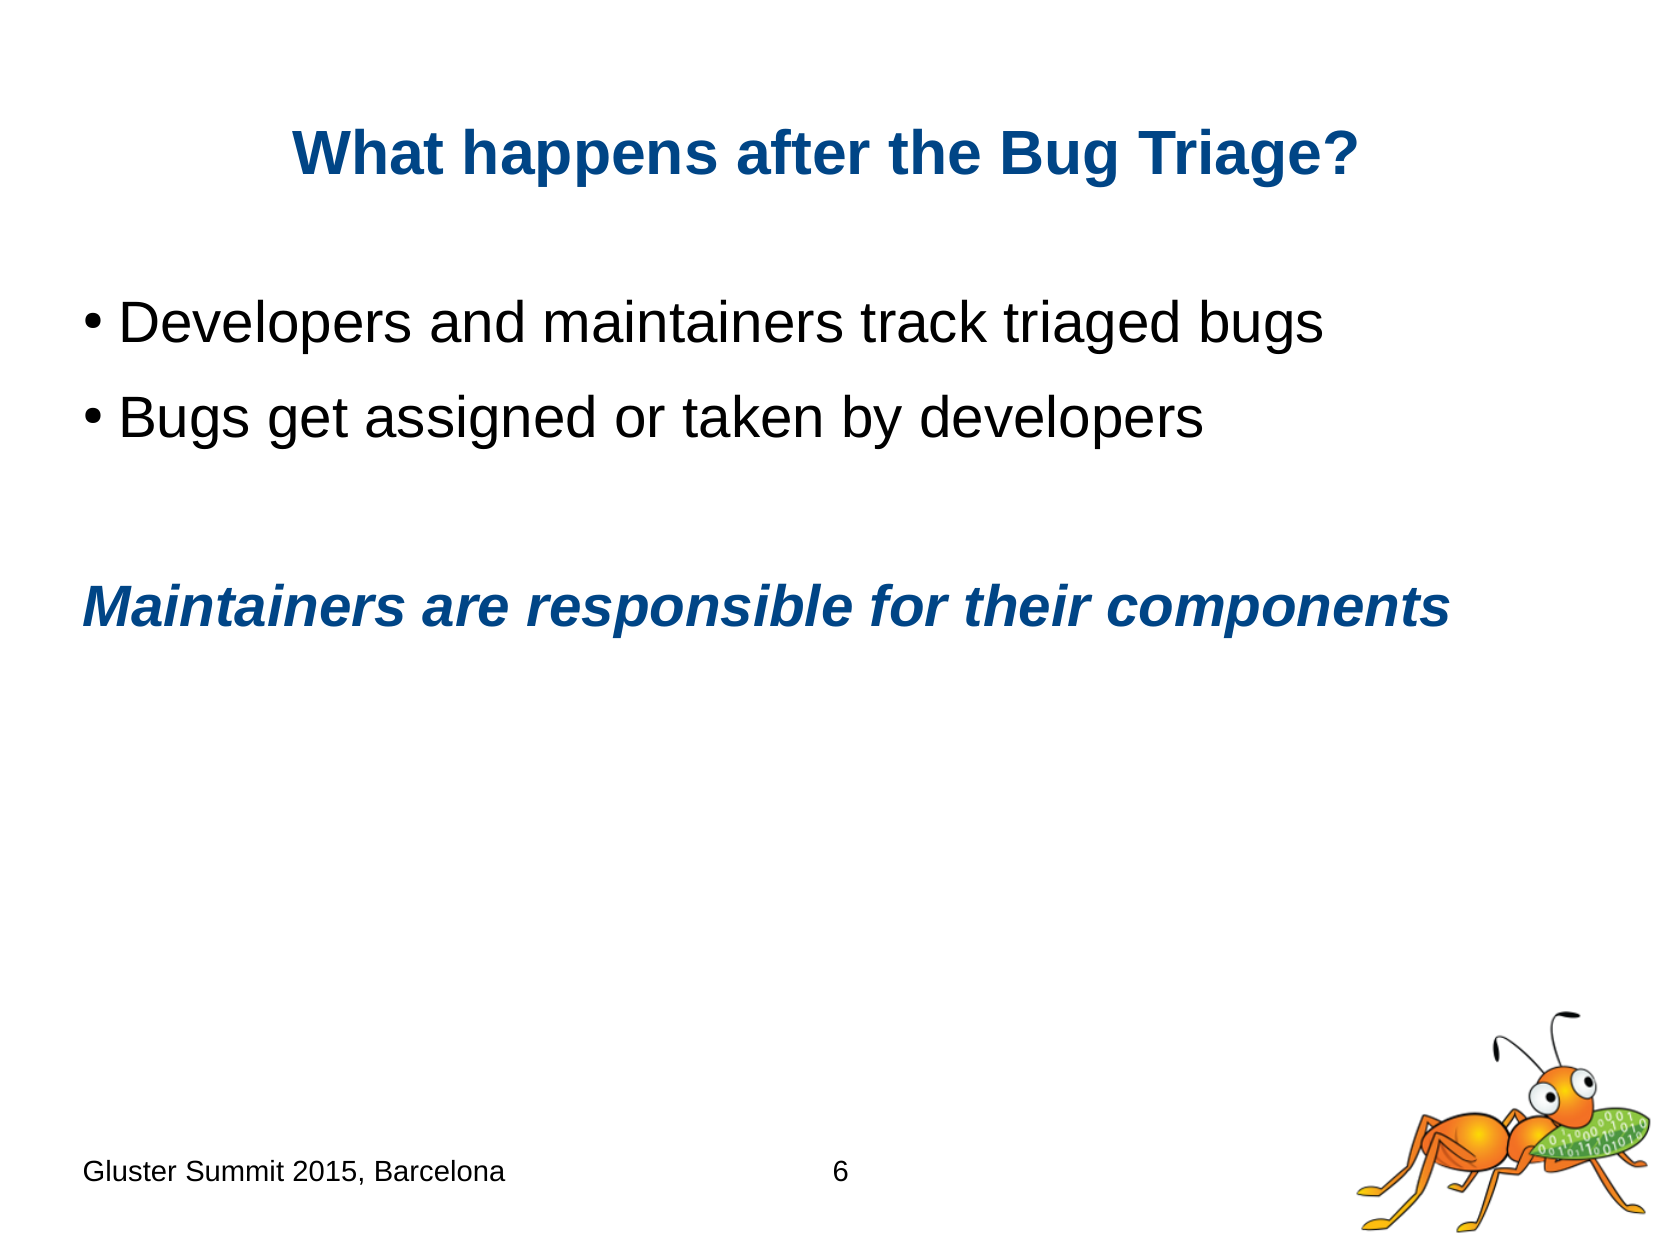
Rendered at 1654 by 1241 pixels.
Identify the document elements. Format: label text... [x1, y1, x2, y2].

title What happens after the Bug Triage? [82, 49, 1571, 257]
picture [1353, 1009, 1654, 1235]
list Developers and maintainers track triaged bugs Bugs get assigned or taken by developers Maintainers are responsible for their components [82, 290, 1571, 1010]
